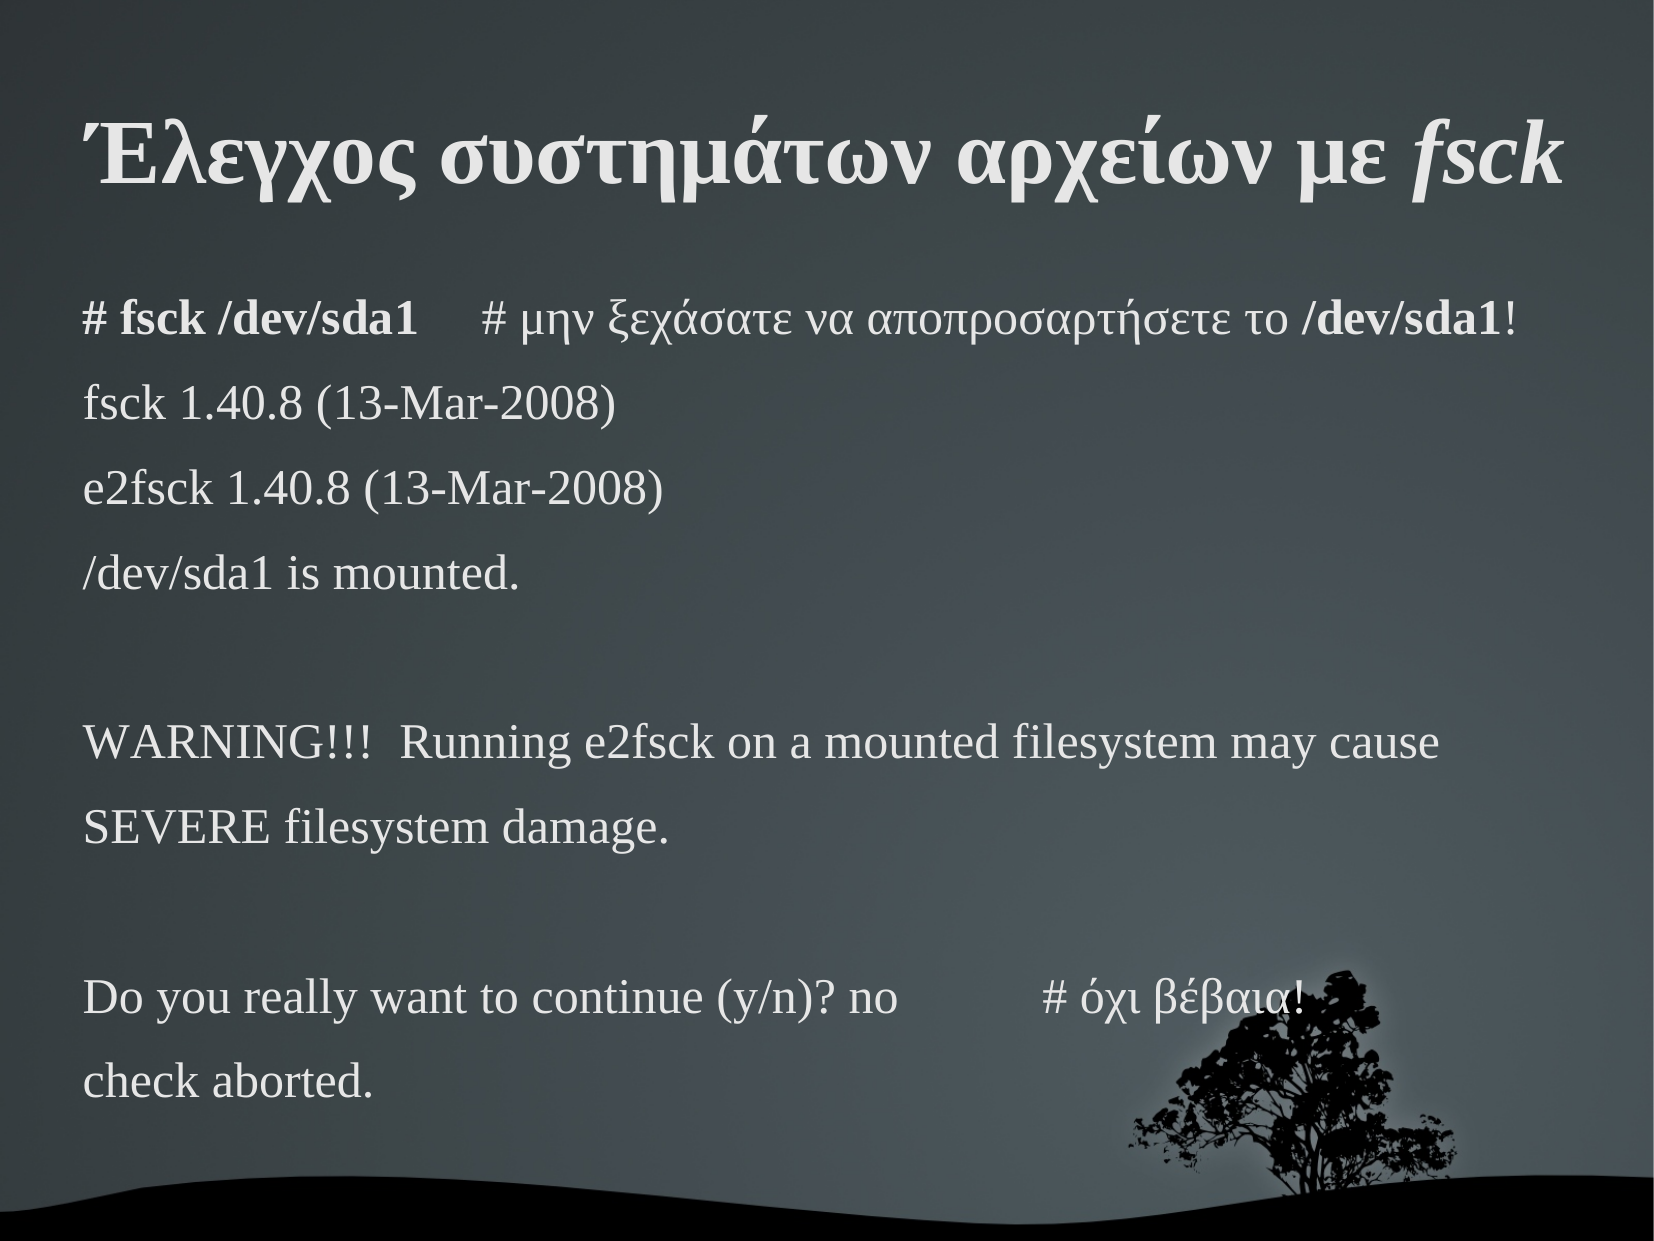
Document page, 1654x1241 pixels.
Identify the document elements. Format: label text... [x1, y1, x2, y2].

picture [0, 0, 1654, 1241]
list # fsck /dev/sda1 # μην ξεχάσατε να αποπροσαρτήσετε το /dev/sda1! fsck 1.40.8 (13-Mar-2008) e2fsck 1.40.8 (13-Mar-2008) /dev/sda1 is mounted. WARNING!!! Running e2fsck on a mounted filesystem may cause SEVERE filesystem damage. Do you really want to continue (y/n)? no # όχι βέβαια! check aborted. [82, 290, 1571, 1166]
title Έλεγχος συστημάτων αρχείων με fsck [82, 49, 1571, 257]
